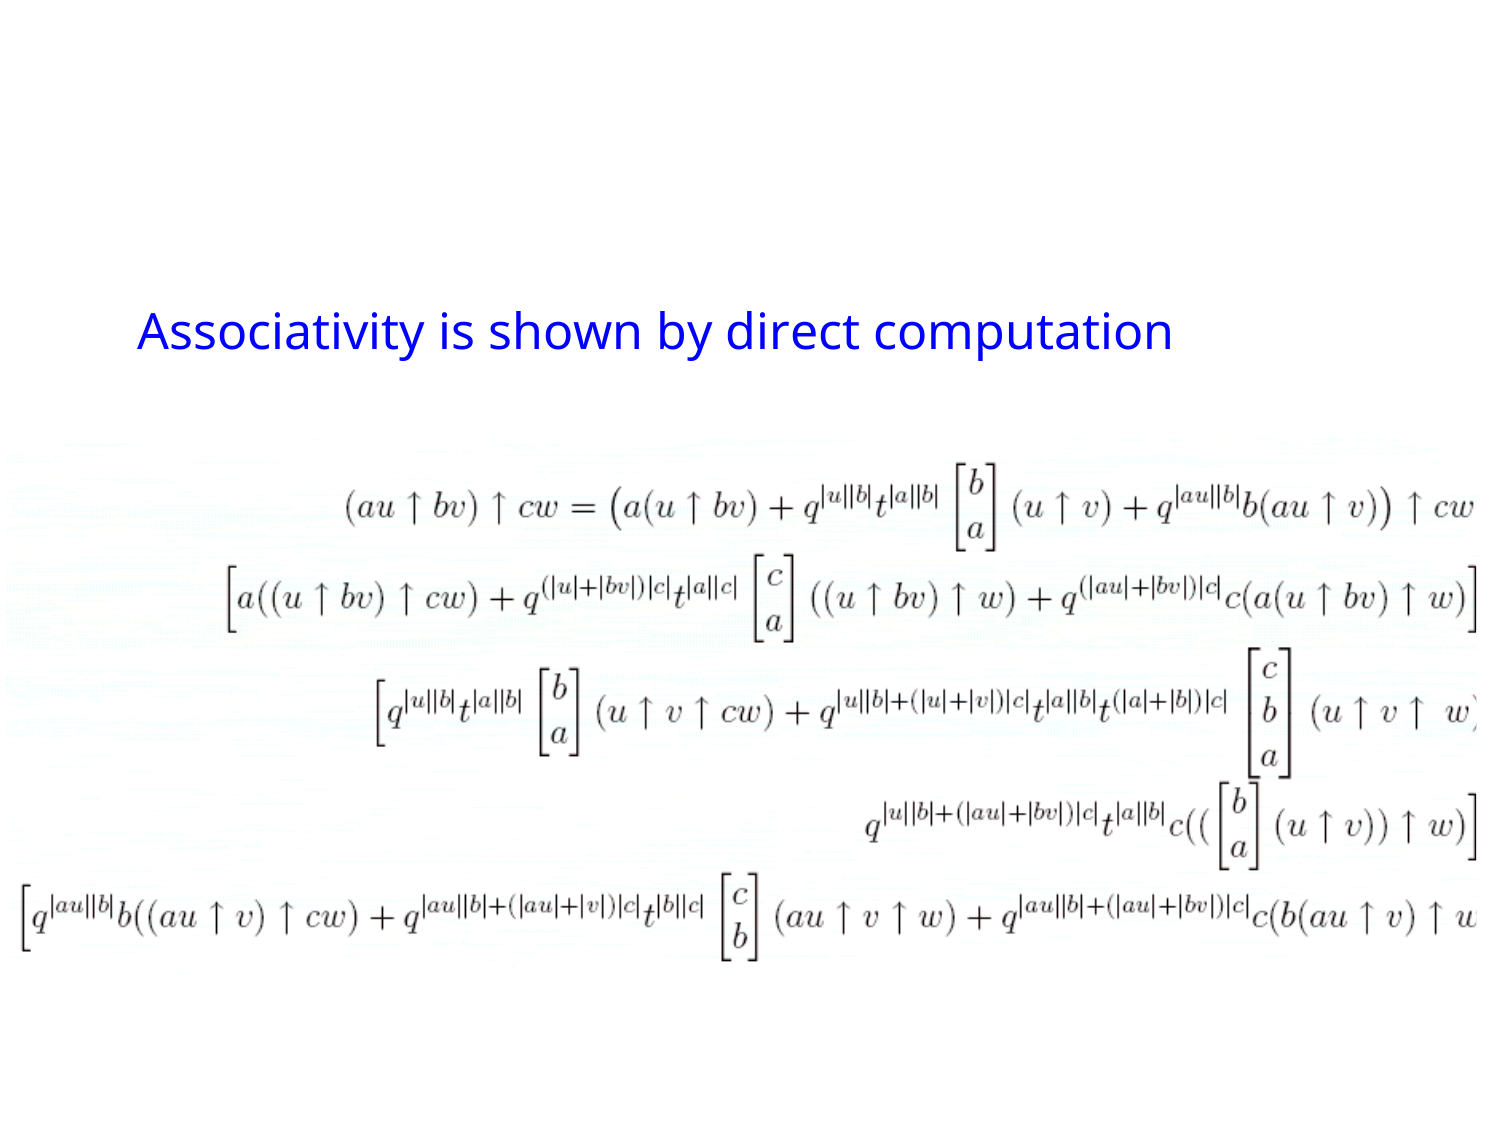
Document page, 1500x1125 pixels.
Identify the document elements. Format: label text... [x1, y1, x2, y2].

text_box Associativity is shown by direct computation [122, 289, 1395, 366]
picture [5, 437, 1477, 972]
